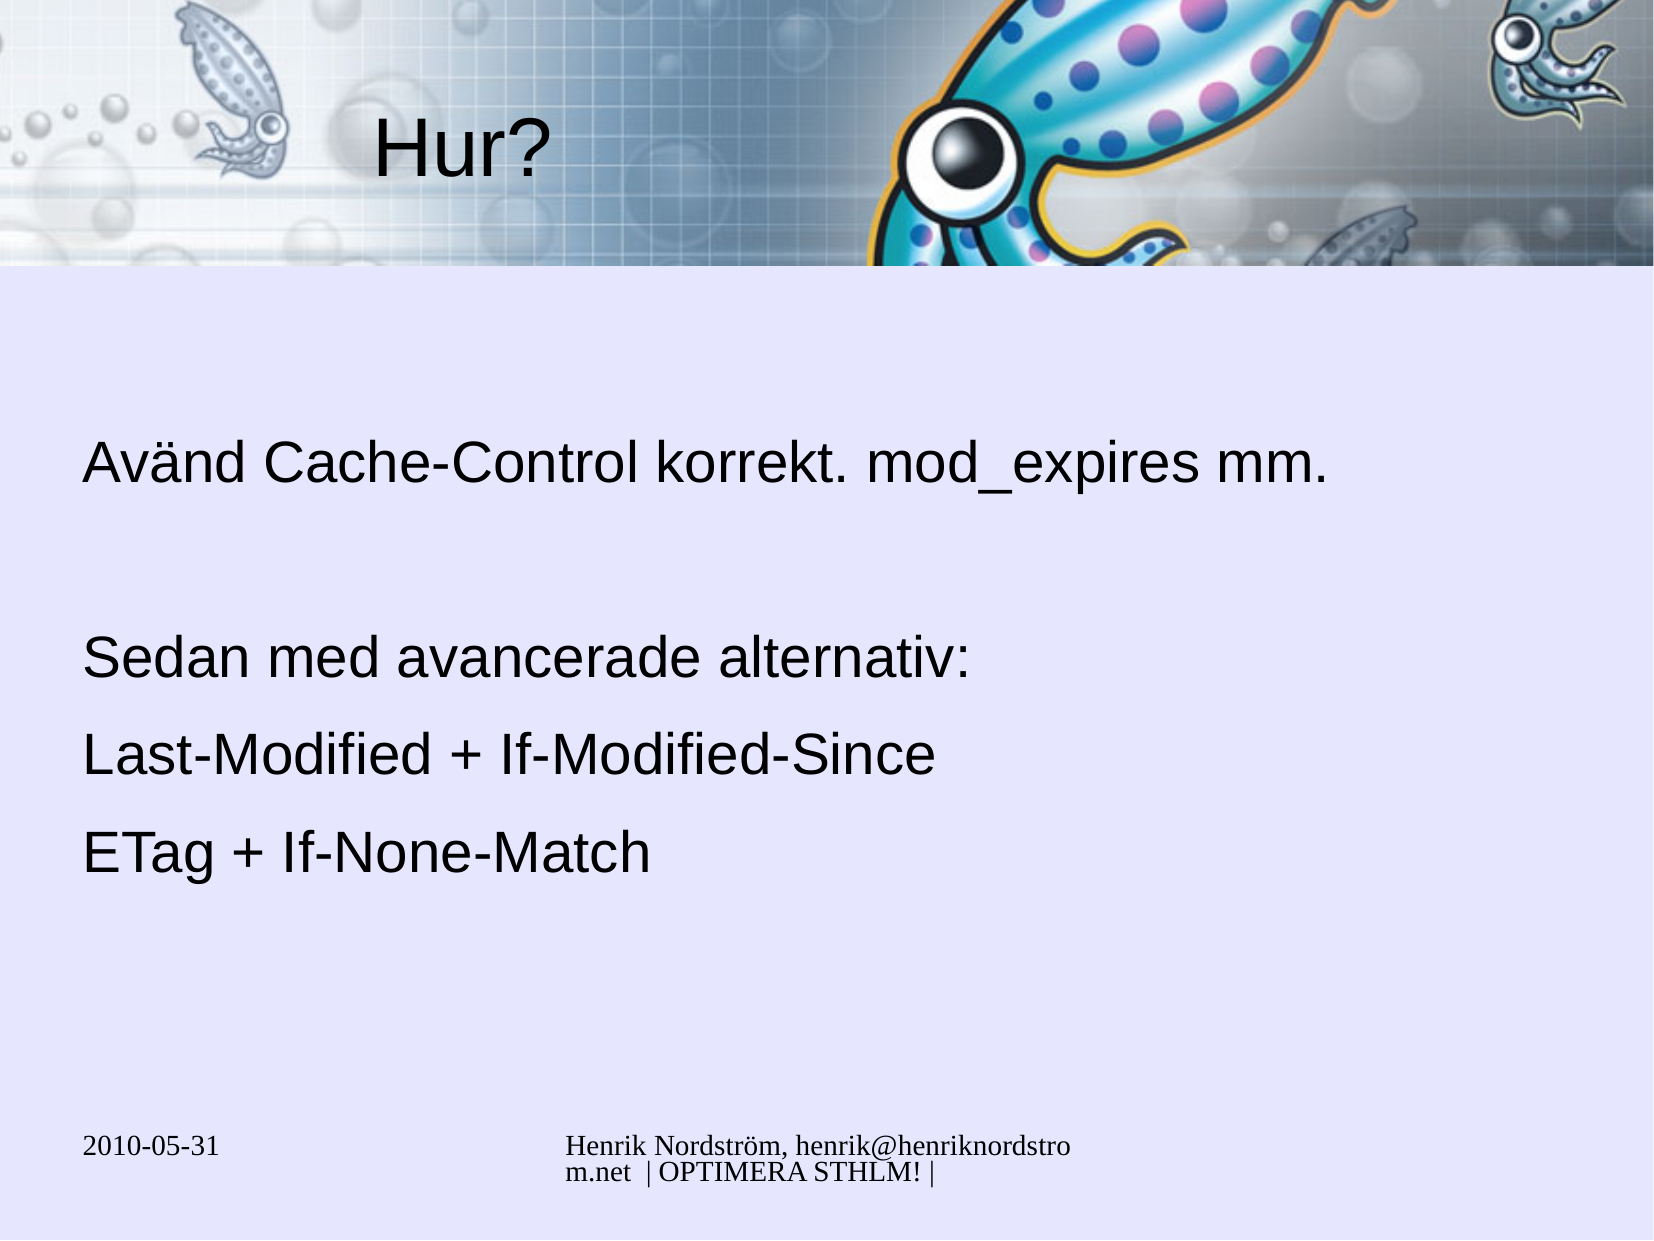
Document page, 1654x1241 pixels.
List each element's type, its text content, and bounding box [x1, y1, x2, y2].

title Hur? [372, 59, 1613, 237]
text_box Avänd Cache-Control korrekt. mod_expires mm. Sedan med avancerade alternativ: Last-Modified + If-Modified-Since ETag + If-None-Match [82, 412, 1571, 966]
picture [0, 0, 1654, 266]
